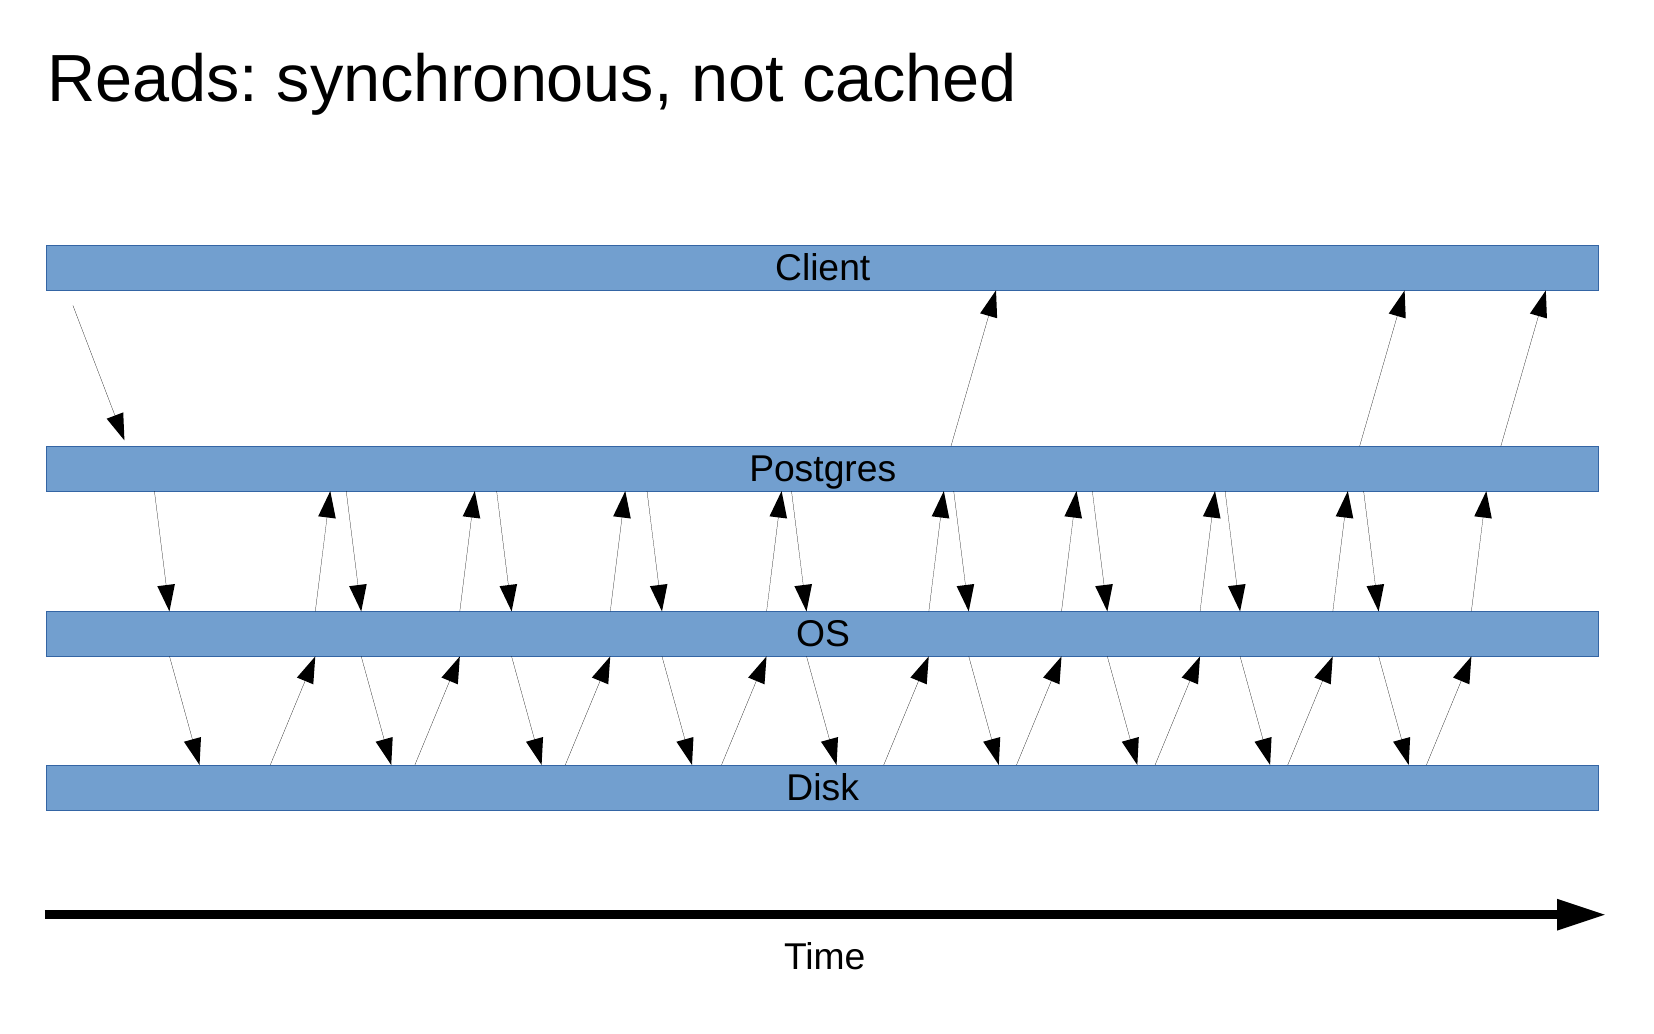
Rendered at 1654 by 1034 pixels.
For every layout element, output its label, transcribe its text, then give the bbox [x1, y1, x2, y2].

text_box Postgres [46, 446, 1599, 492]
title Reads: synchronous, not cached [47, 40, 1536, 303]
text_box Disk [46, 765, 1599, 811]
text_box Client [1536, 245, 1599, 291]
text_box OS [46, 611, 1599, 657]
